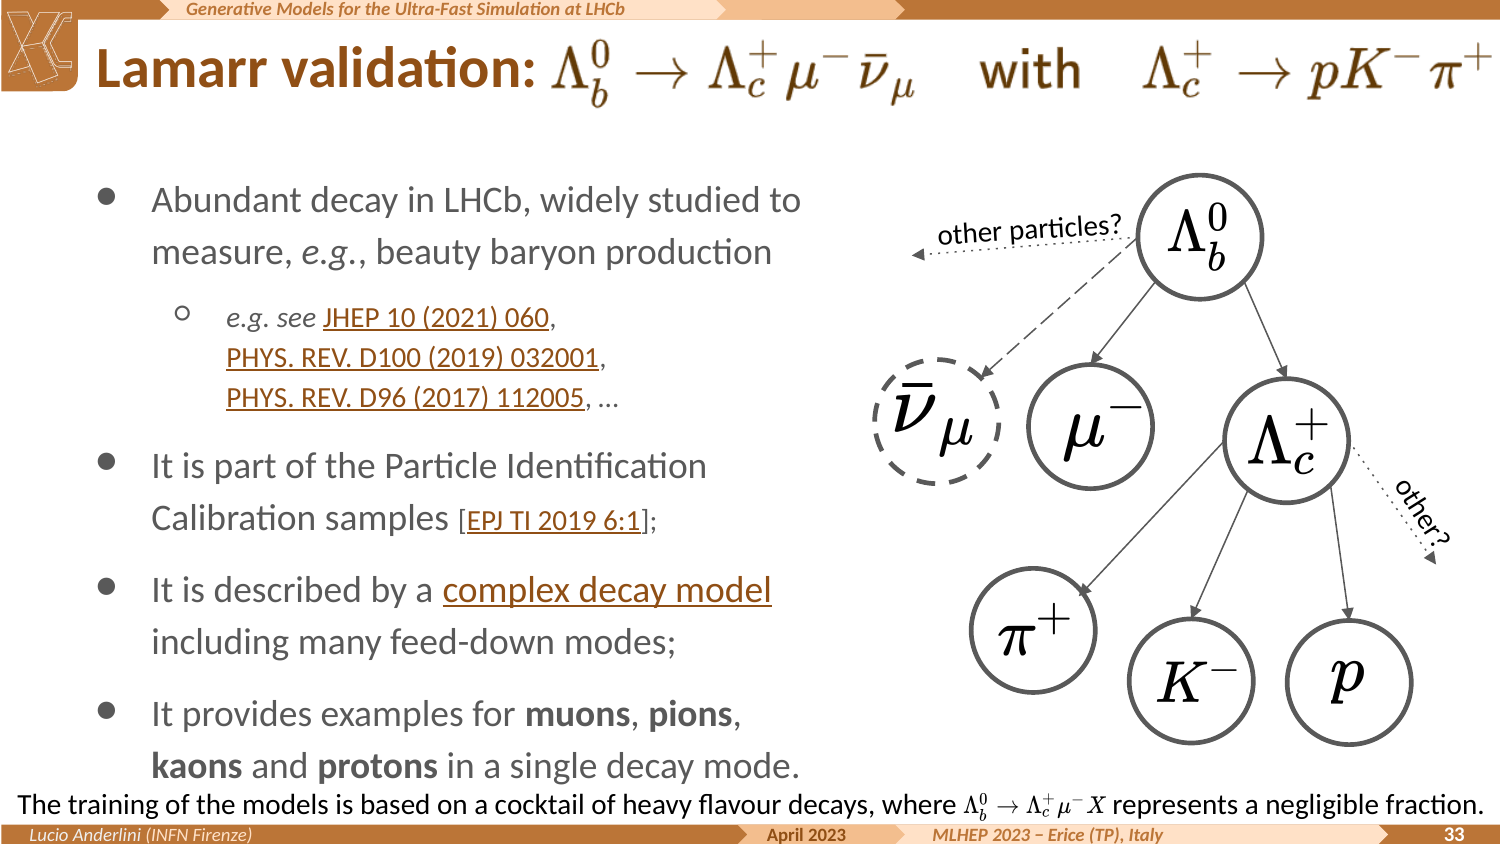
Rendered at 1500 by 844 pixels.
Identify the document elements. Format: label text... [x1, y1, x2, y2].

picture [997, 598, 1079, 663]
picture [1155, 652, 1246, 710]
title Lamarr validation: [81, 14, 1480, 109]
picture [963, 791, 1106, 823]
picture [1246, 402, 1337, 480]
list Abundant decay in LHCb, widely studied to measure, e.g., beauty baryon production e.g. see JHEP 10 (2021) 060, PHYS. REV. D100 (2019) 032001, PHYS. REV. D96 (2017) 112005, … It is part of the Particle Identification Calibration samples [EPJ TI 2019 6:1]; It is described by a complex decay model including many feed-down modes; It provides examples for muons, pions, kaons and protons in a single decay mode. [61, 153, 845, 725]
text_box The training of the models is based on a cocktail of heavy flavour decays, where represents a negligible fraction. [2, 770, 1500, 836]
text_box other particles? [920, 187, 1156, 268]
text_box other? [1367, 449, 1489, 588]
picture [550, 35, 1500, 113]
picture [1166, 198, 1234, 277]
picture [1331, 654, 1368, 711]
picture [1062, 385, 1153, 468]
slide_number <number> [1389, 836, 1480, 844]
picture [891, 376, 982, 467]
